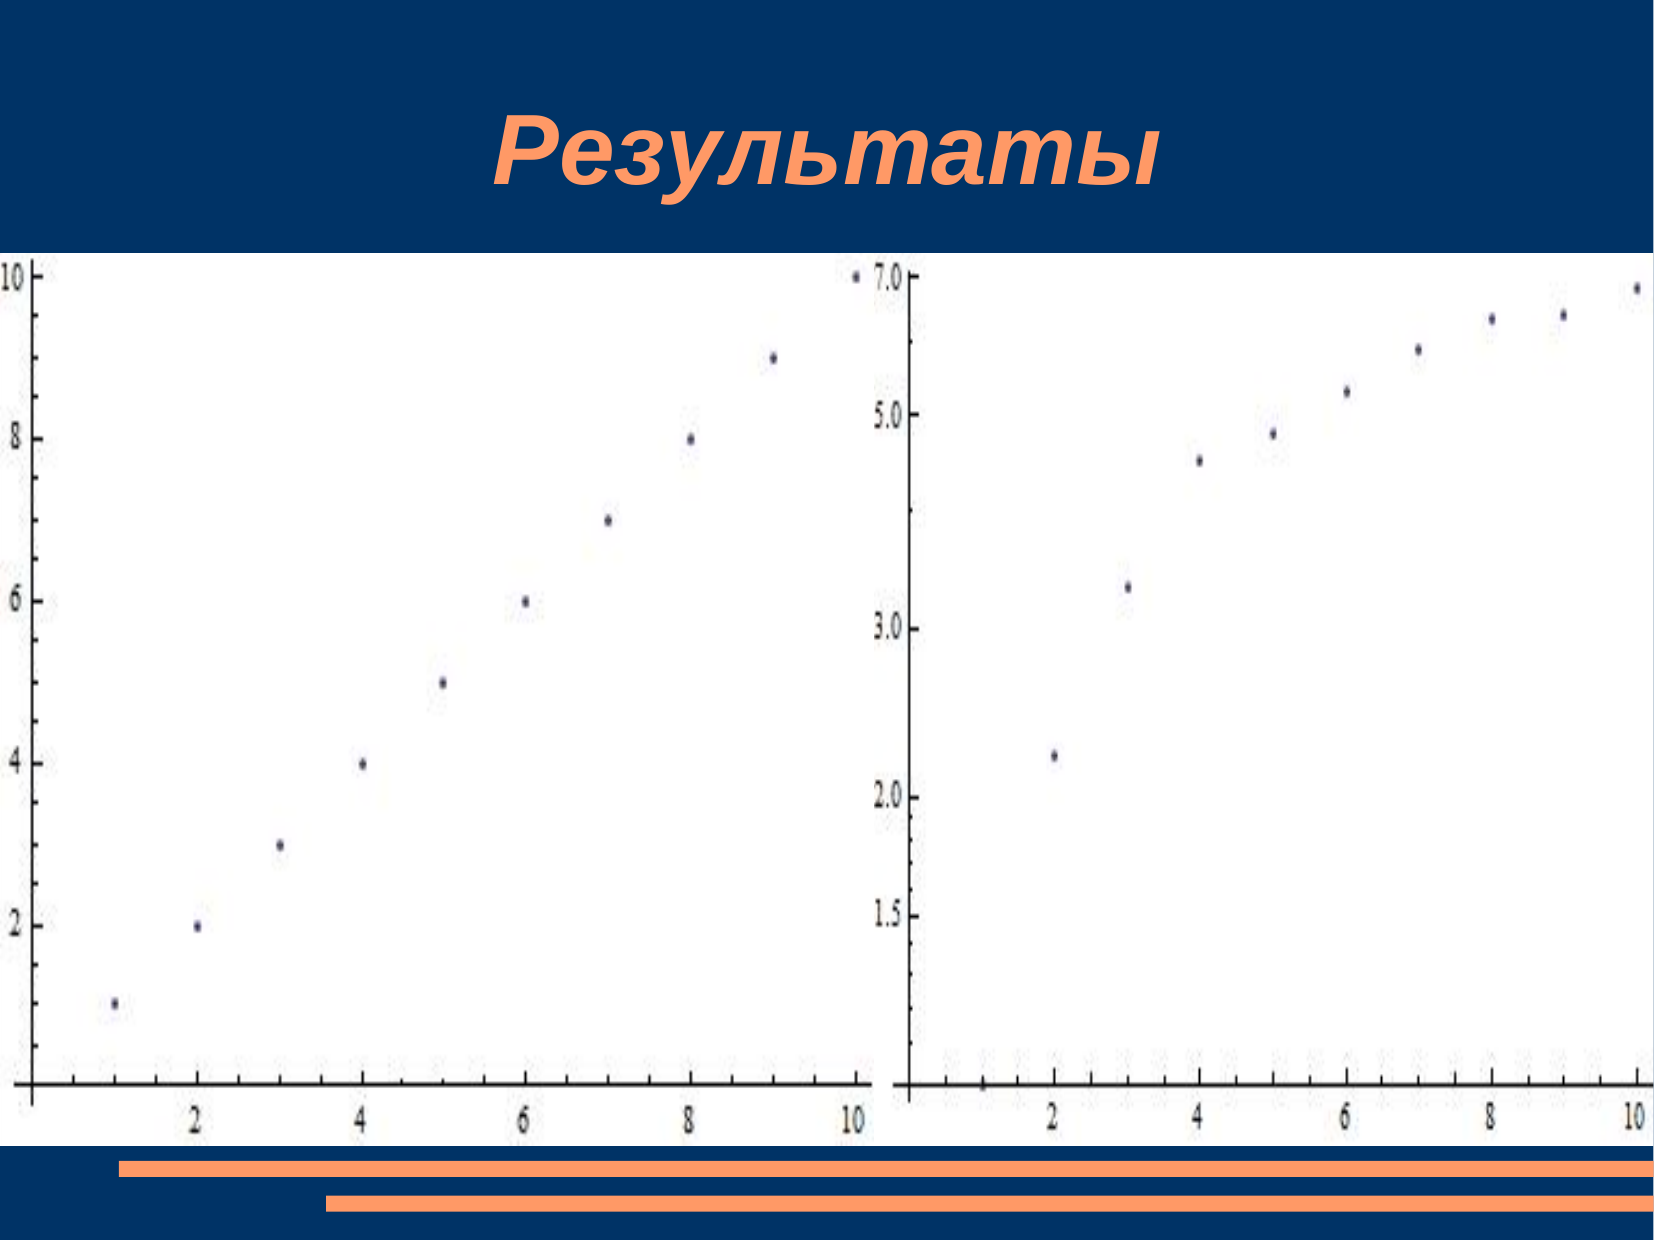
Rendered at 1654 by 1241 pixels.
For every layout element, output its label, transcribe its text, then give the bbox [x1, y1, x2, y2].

title Результаты [121, 46, 1534, 253]
picture [0, 253, 1654, 1146]
